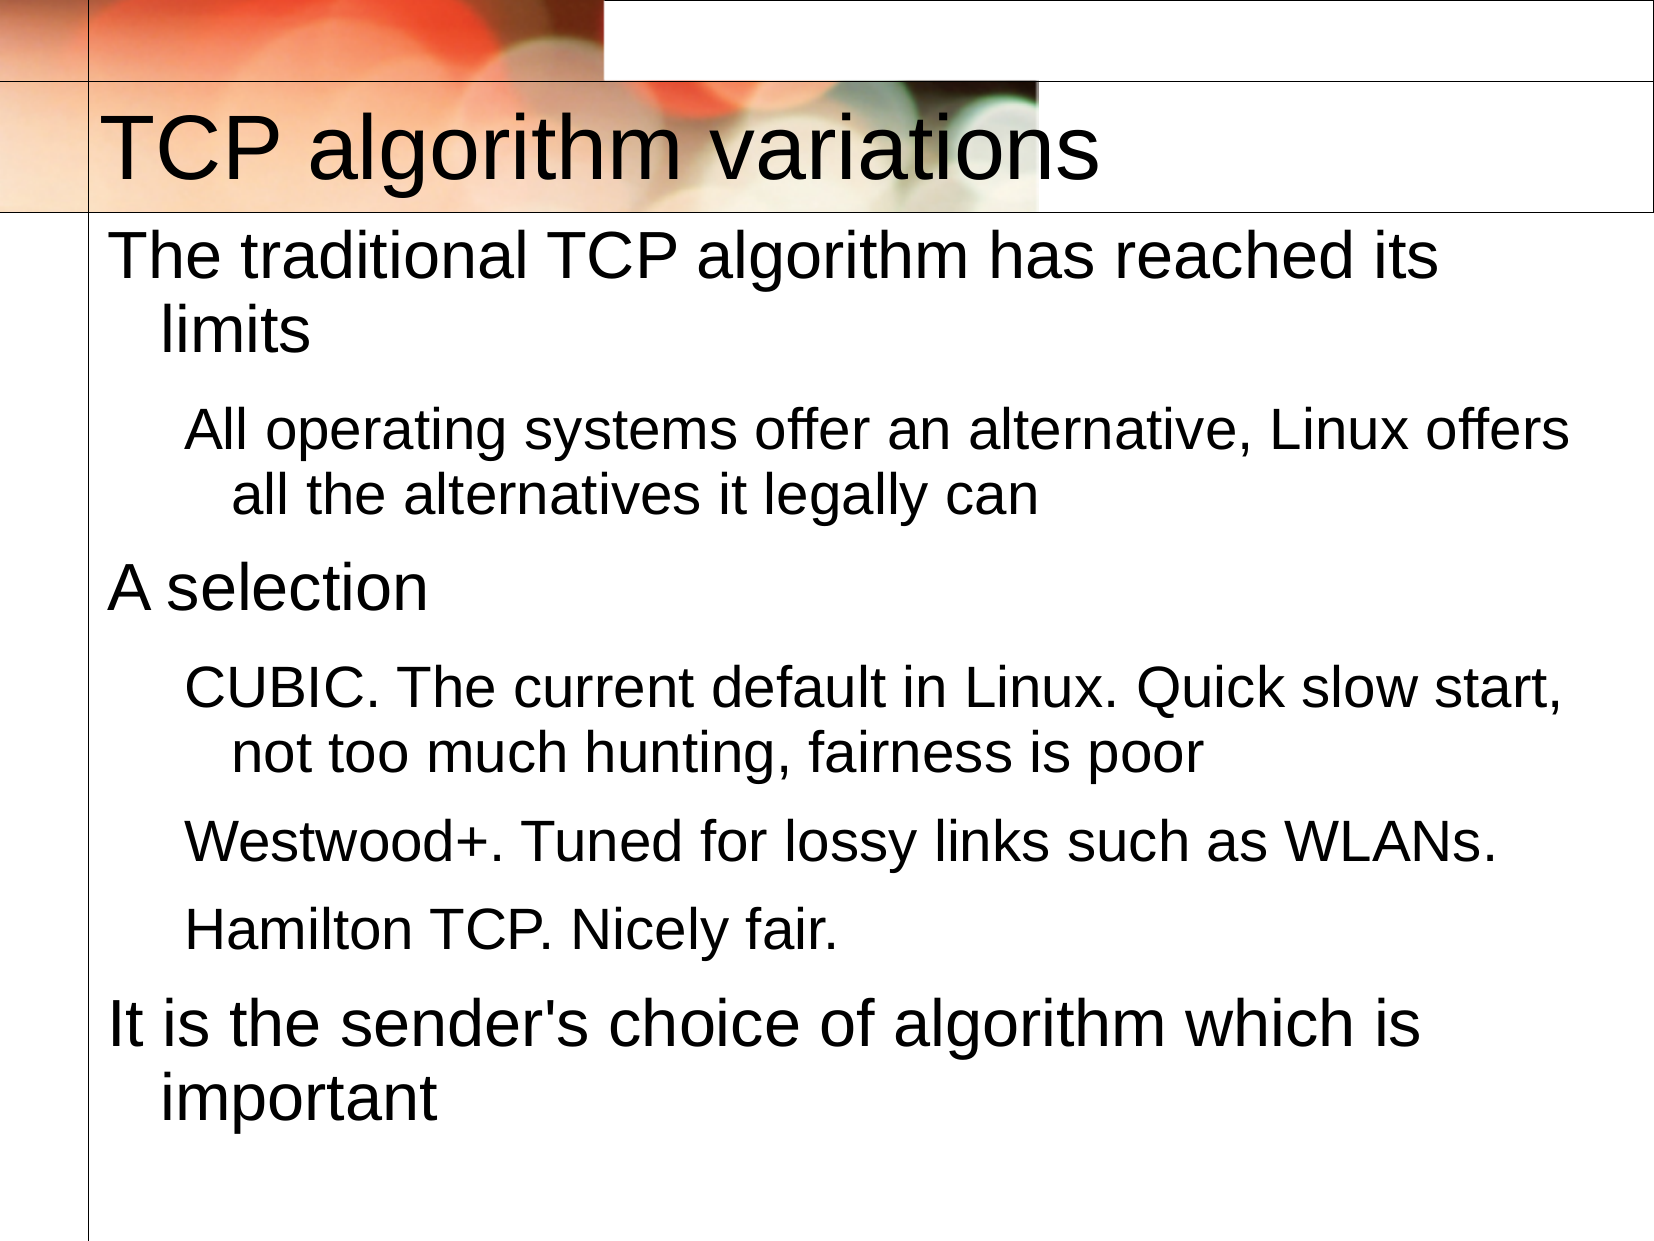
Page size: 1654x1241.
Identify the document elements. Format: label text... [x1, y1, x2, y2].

picture [89, 0, 1039, 81]
picture [89, 82, 1039, 212]
picture [0, 0, 88, 81]
list The traditional TCP algorithm has reached its limits All operating systems offer an alternative, Linux offers all the alternatives it legally can A selection CUBIC. The current default in Linux. Quick slow start, not too much hunting, fairness is poor Westwood+. Tuned for lossy links such as WLANs. Hamilton TCP. Nicely fair. It is the sender's choice of algorithm which is important [89, 217, 1578, 1226]
title TCP algorithm variations [100, 95, 1571, 200]
picture [0, 82, 88, 212]
